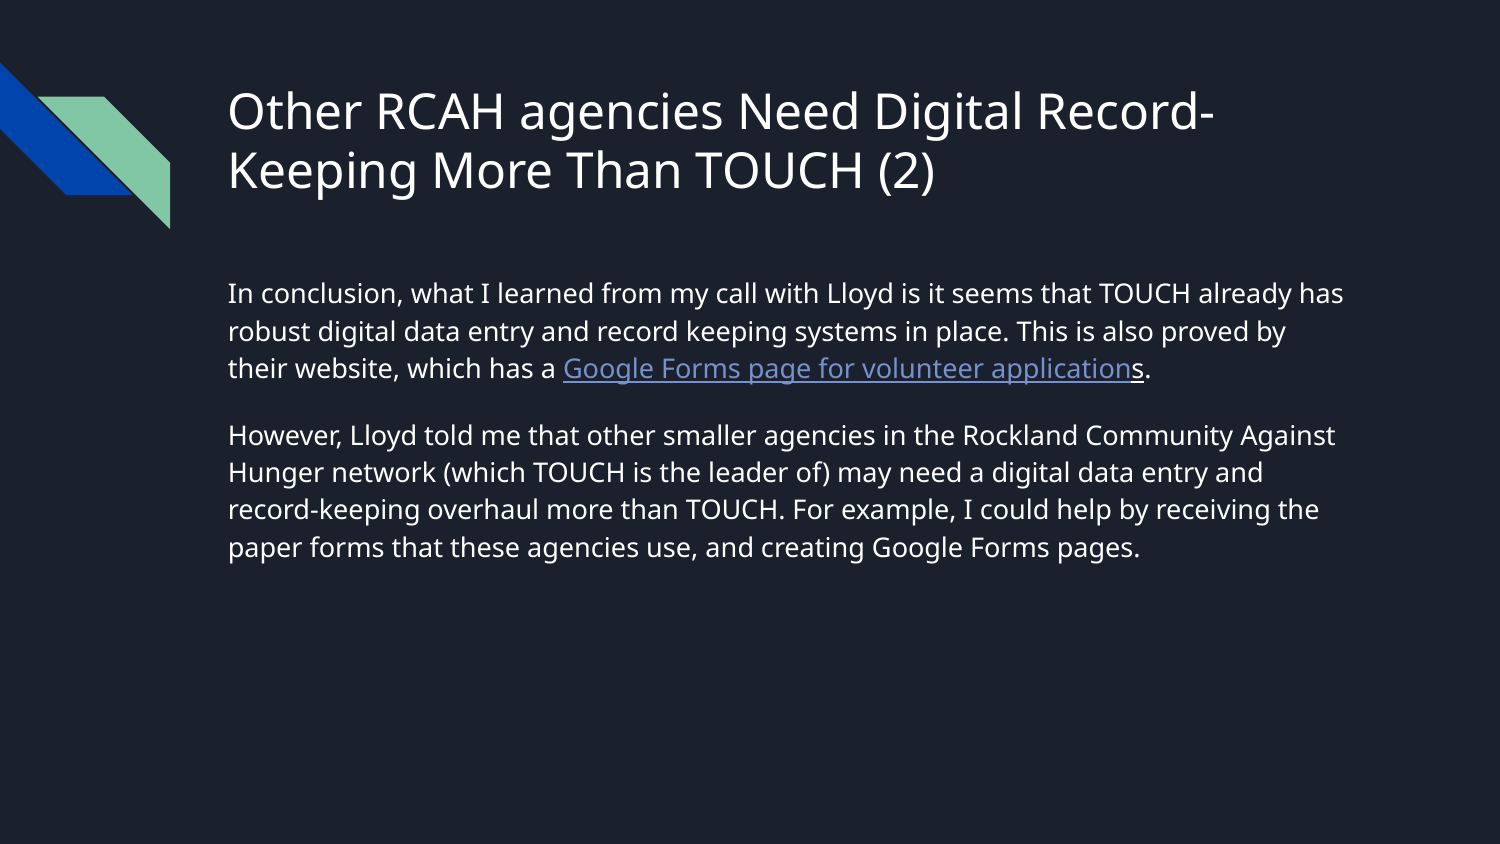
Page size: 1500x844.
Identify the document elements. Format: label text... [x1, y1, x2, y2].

title Other RCAH agencies Need Digital Record-Keeping More Than TOUCH (2) [212, 64, 1368, 215]
list In conclusion, what I learned from my call with Lloyd is it seems that TOUCH already has robust digital data entry and record keeping systems in place. This is also proved by their website, which has a Google Forms page for volunteer applications. However, Lloyd told me that other smaller agencies in the Rockland Community Against Hunger network (which TOUCH is the leader of) may need a digital data entry and record-keeping overhaul more than TOUCH. For example, I could help by receiving the paper forms that these agencies use, and creating Google Forms pages. [212, 257, 1368, 784]
